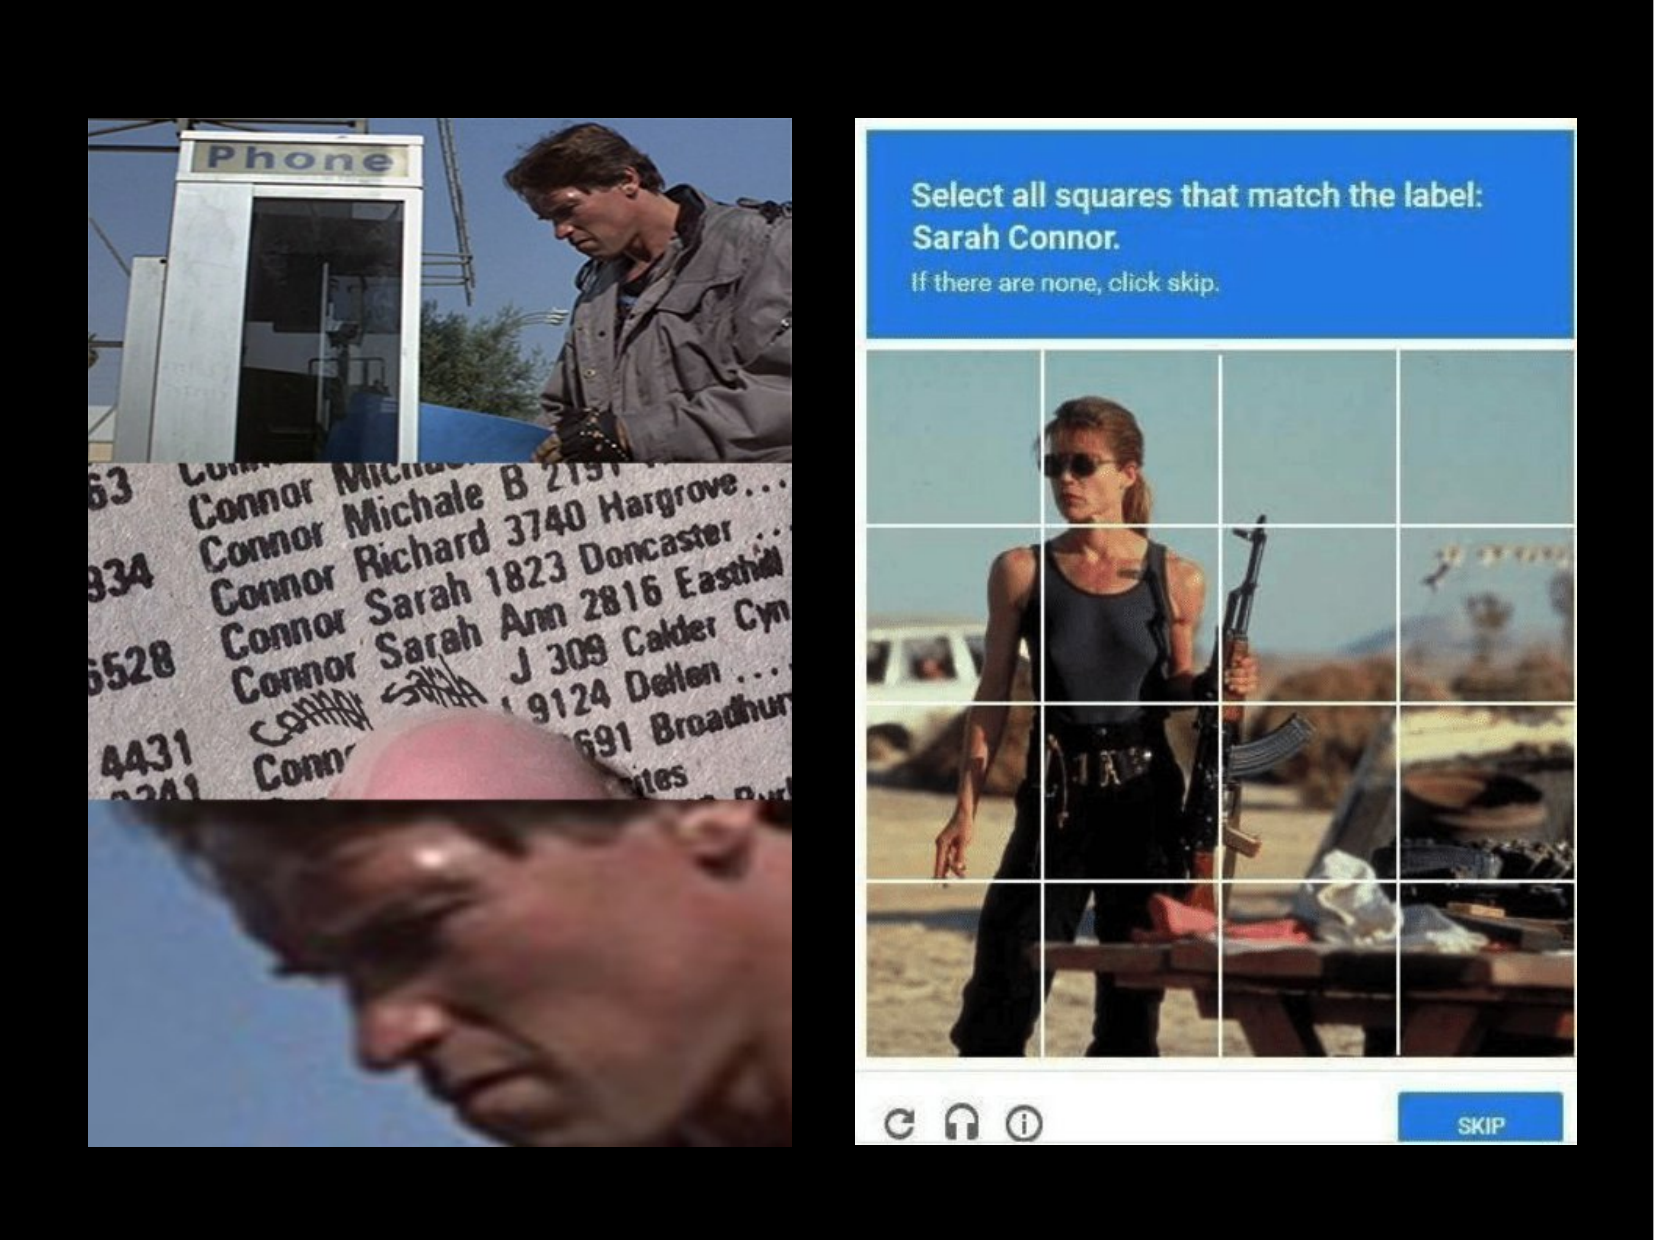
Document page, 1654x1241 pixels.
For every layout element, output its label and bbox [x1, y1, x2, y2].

picture [855, 118, 1577, 1145]
picture [88, 118, 792, 1147]
